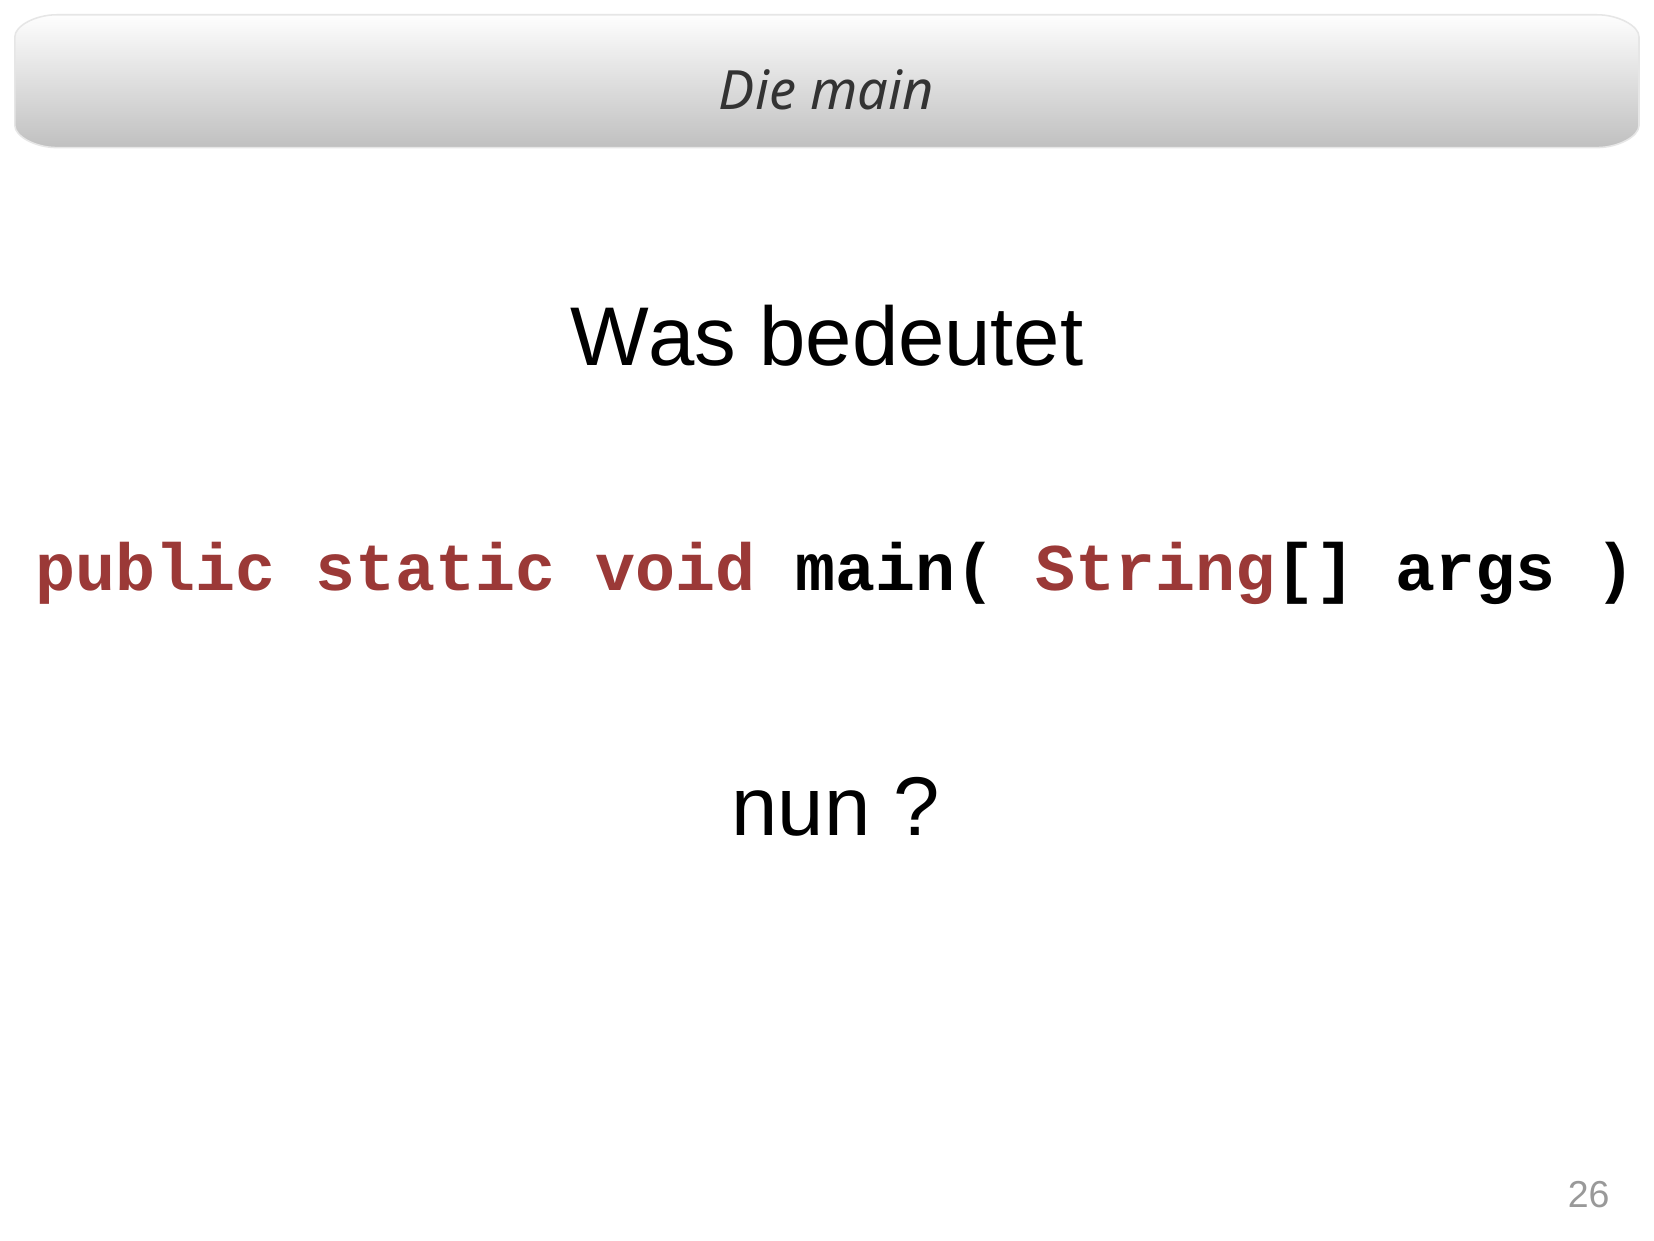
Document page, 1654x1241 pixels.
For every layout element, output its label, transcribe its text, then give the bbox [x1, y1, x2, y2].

title Die main [29, 29, 1624, 148]
list Was bedeutet public static void main( String[] args ) nun ? [0, 290, 1654, 987]
